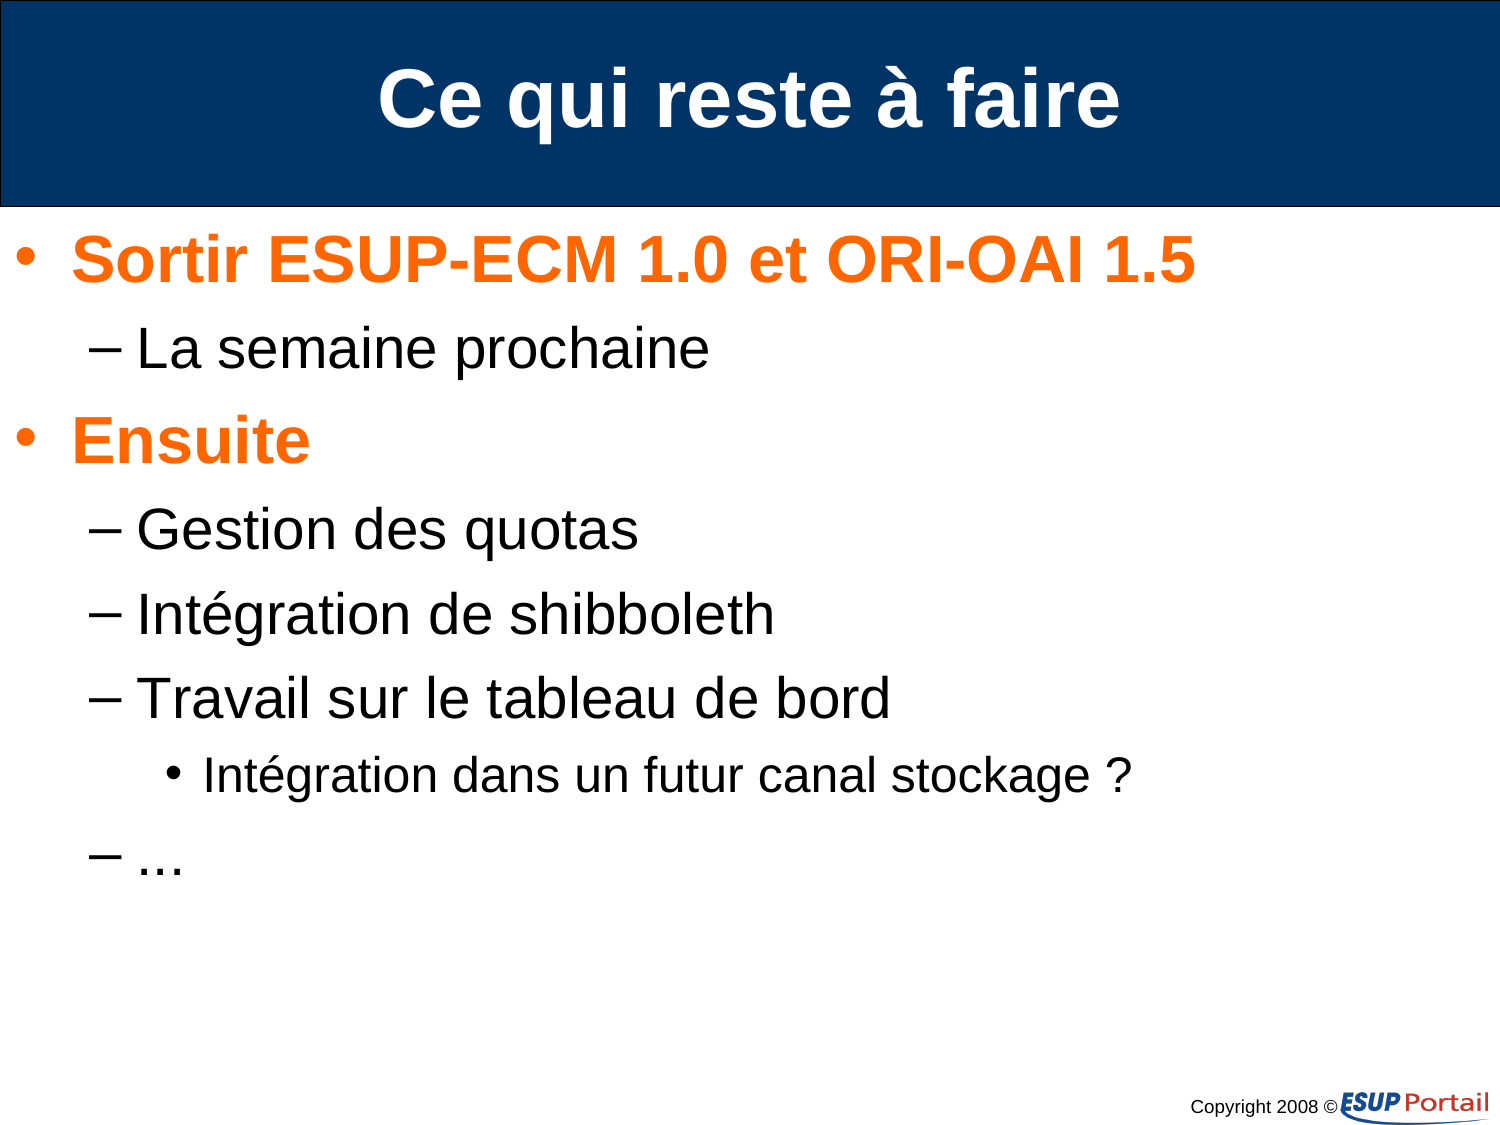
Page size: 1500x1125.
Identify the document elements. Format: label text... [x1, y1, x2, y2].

title Ce qui reste à faire [0, 0, 1500, 202]
picture [1340, 1092, 1489, 1125]
list Sortir ESUP-ECM 1.0 et ORI-OAI 1.5 La semaine prochaine Ensuite Gestion des quotas Intégration de shibboleth Travail sur le tableau de bord Intégration dans un futur canal stockage ? ... [0, 208, 1500, 1063]
